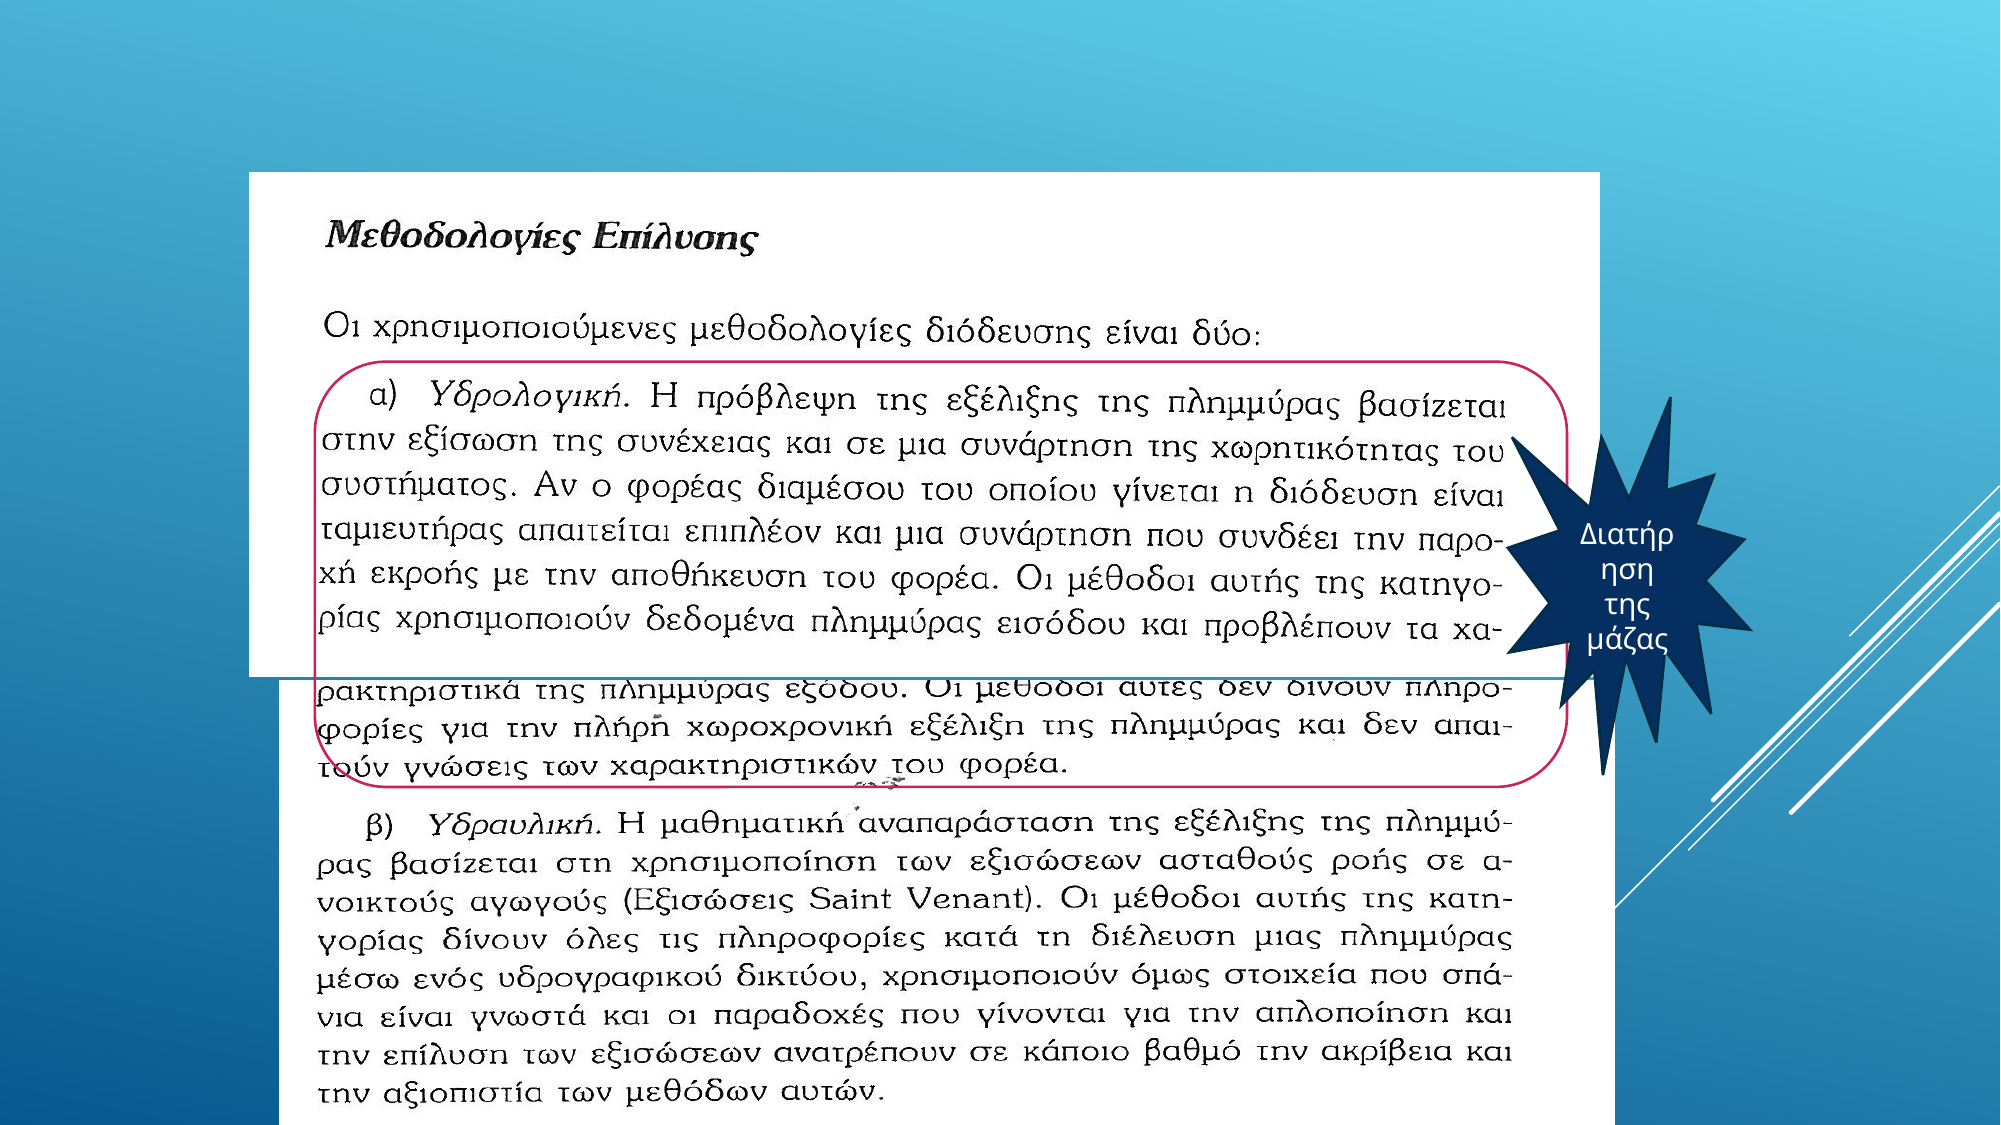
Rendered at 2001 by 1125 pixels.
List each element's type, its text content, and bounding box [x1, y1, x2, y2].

picture [279, 680, 1615, 1125]
picture [317, 363, 1565, 677]
picture [249, 172, 1600, 677]
picture [317, 680, 1565, 785]
text_box Διατήρηση της μάζας [1507, 397, 1750, 776]
